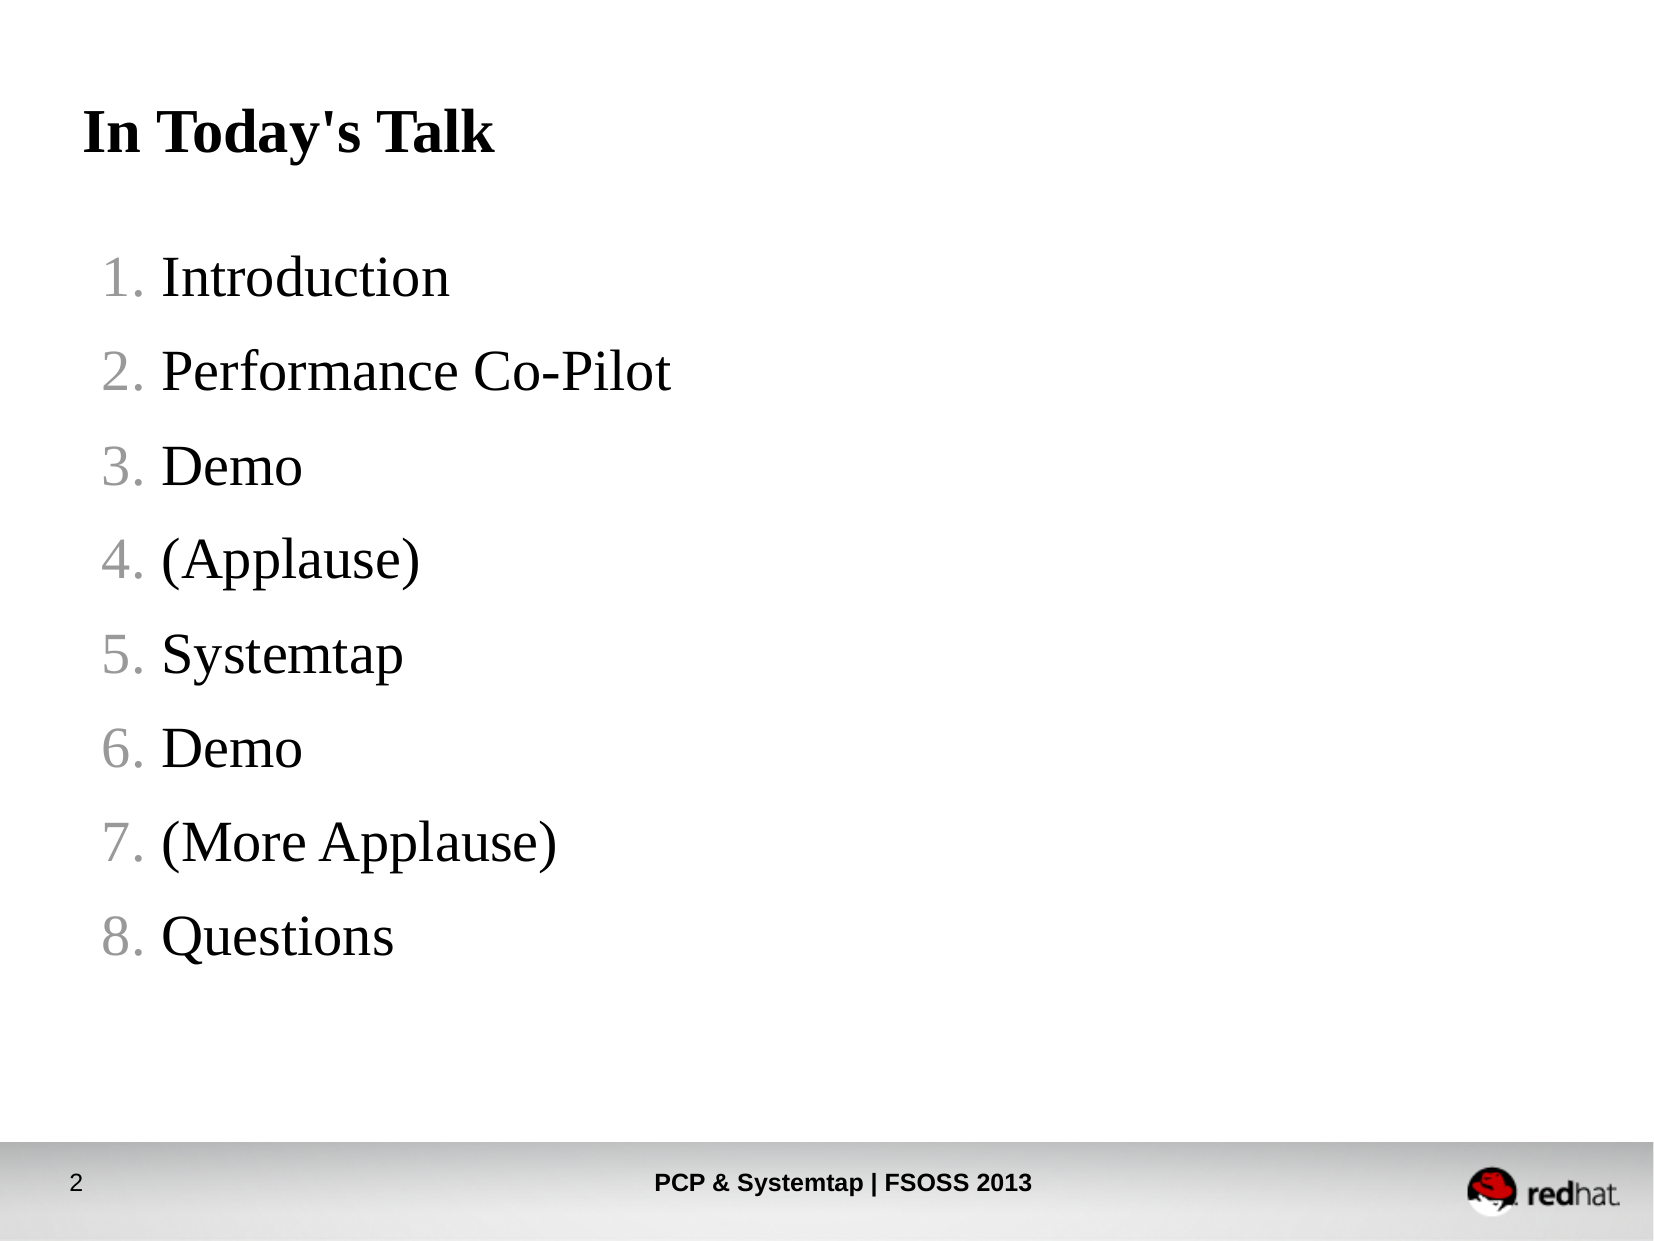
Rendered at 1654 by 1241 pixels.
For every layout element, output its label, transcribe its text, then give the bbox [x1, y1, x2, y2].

list Introduction Performance Co-Pilot Demo (Applause) Systemtap Demo (More Applause) Questions [86, 244, 1576, 1039]
title In Today's Talk [82, 37, 1571, 226]
picture [0, 1142, 1654, 1241]
